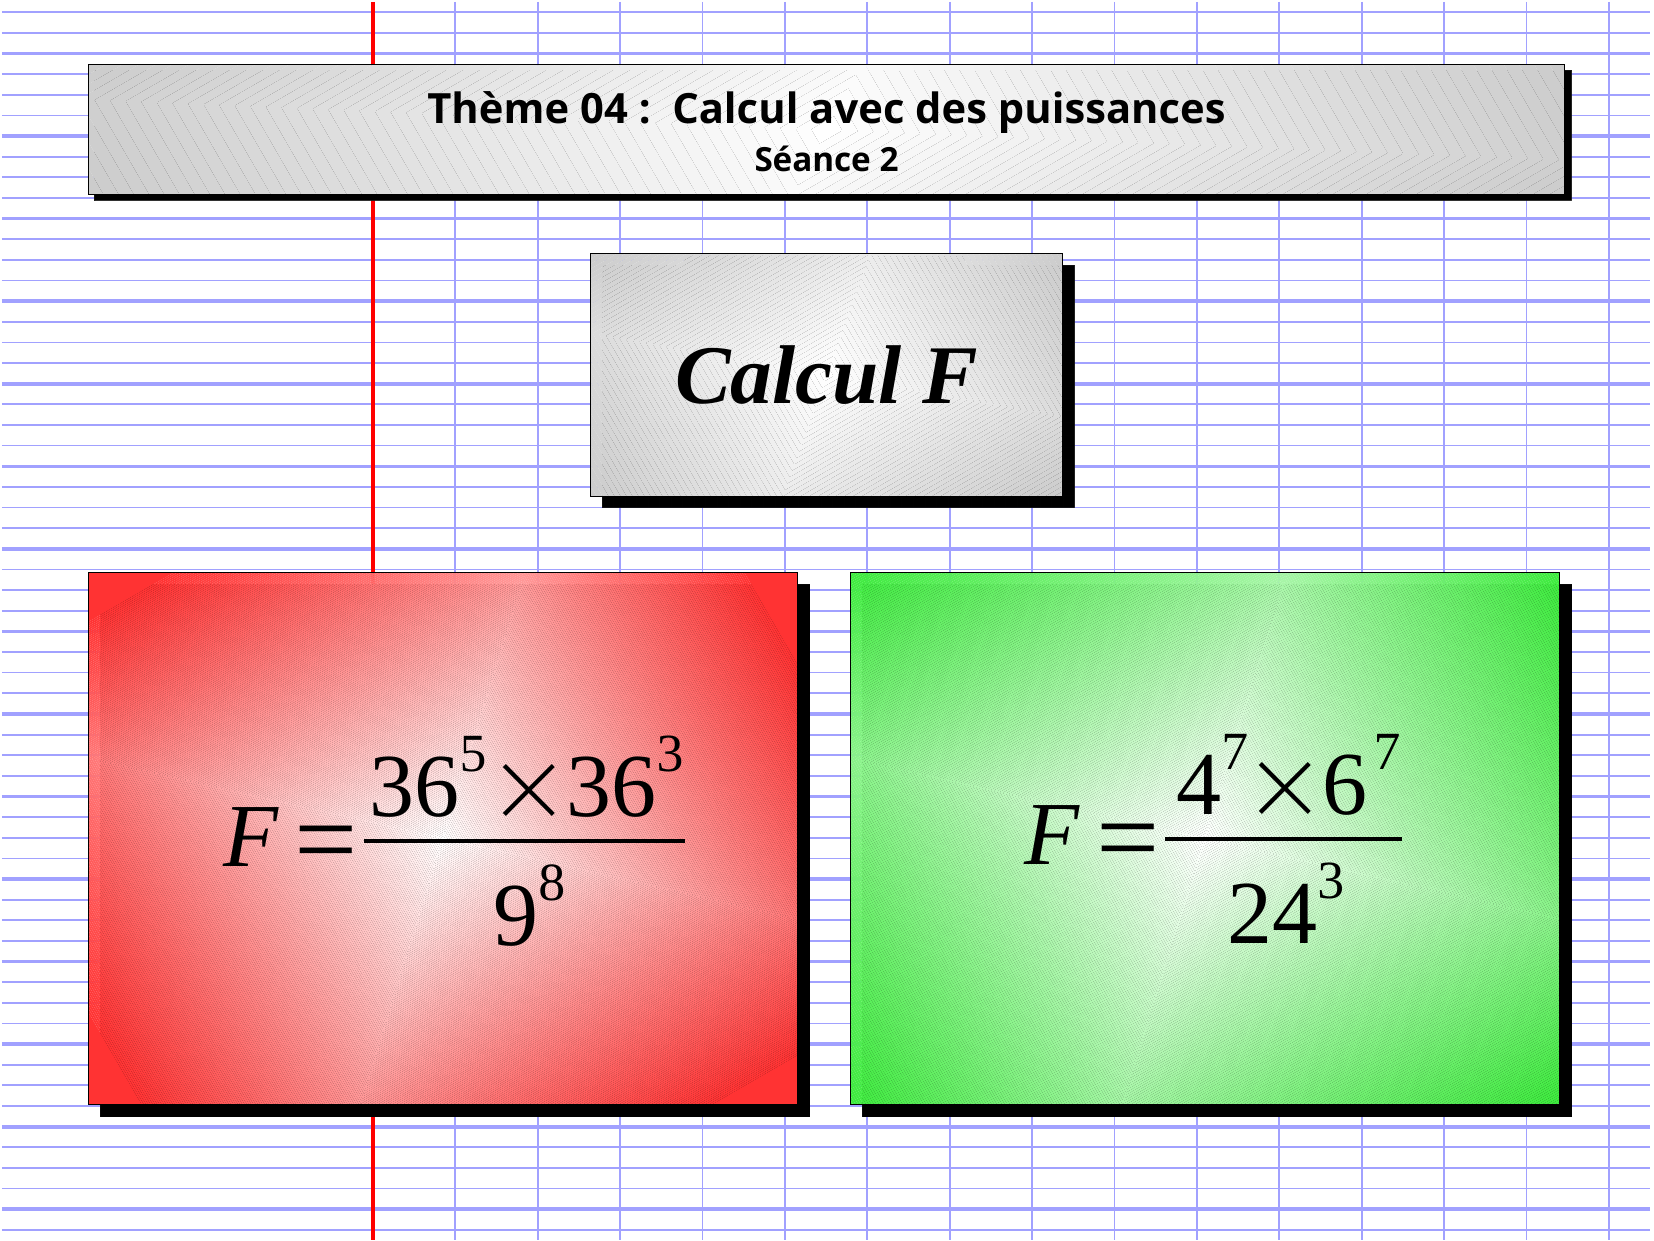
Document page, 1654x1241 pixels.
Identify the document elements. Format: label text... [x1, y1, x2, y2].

text_box [88, 572, 798, 1105]
text_box Calcul F [590, 253, 1063, 497]
picture [0, 0, 1654, 1241]
chart [996, 718, 1430, 963]
text_box Thème 04 : Calcul avec des puissances Séance 2 [88, 64, 1565, 195]
chart [195, 720, 714, 965]
text_box [850, 572, 1560, 1105]
